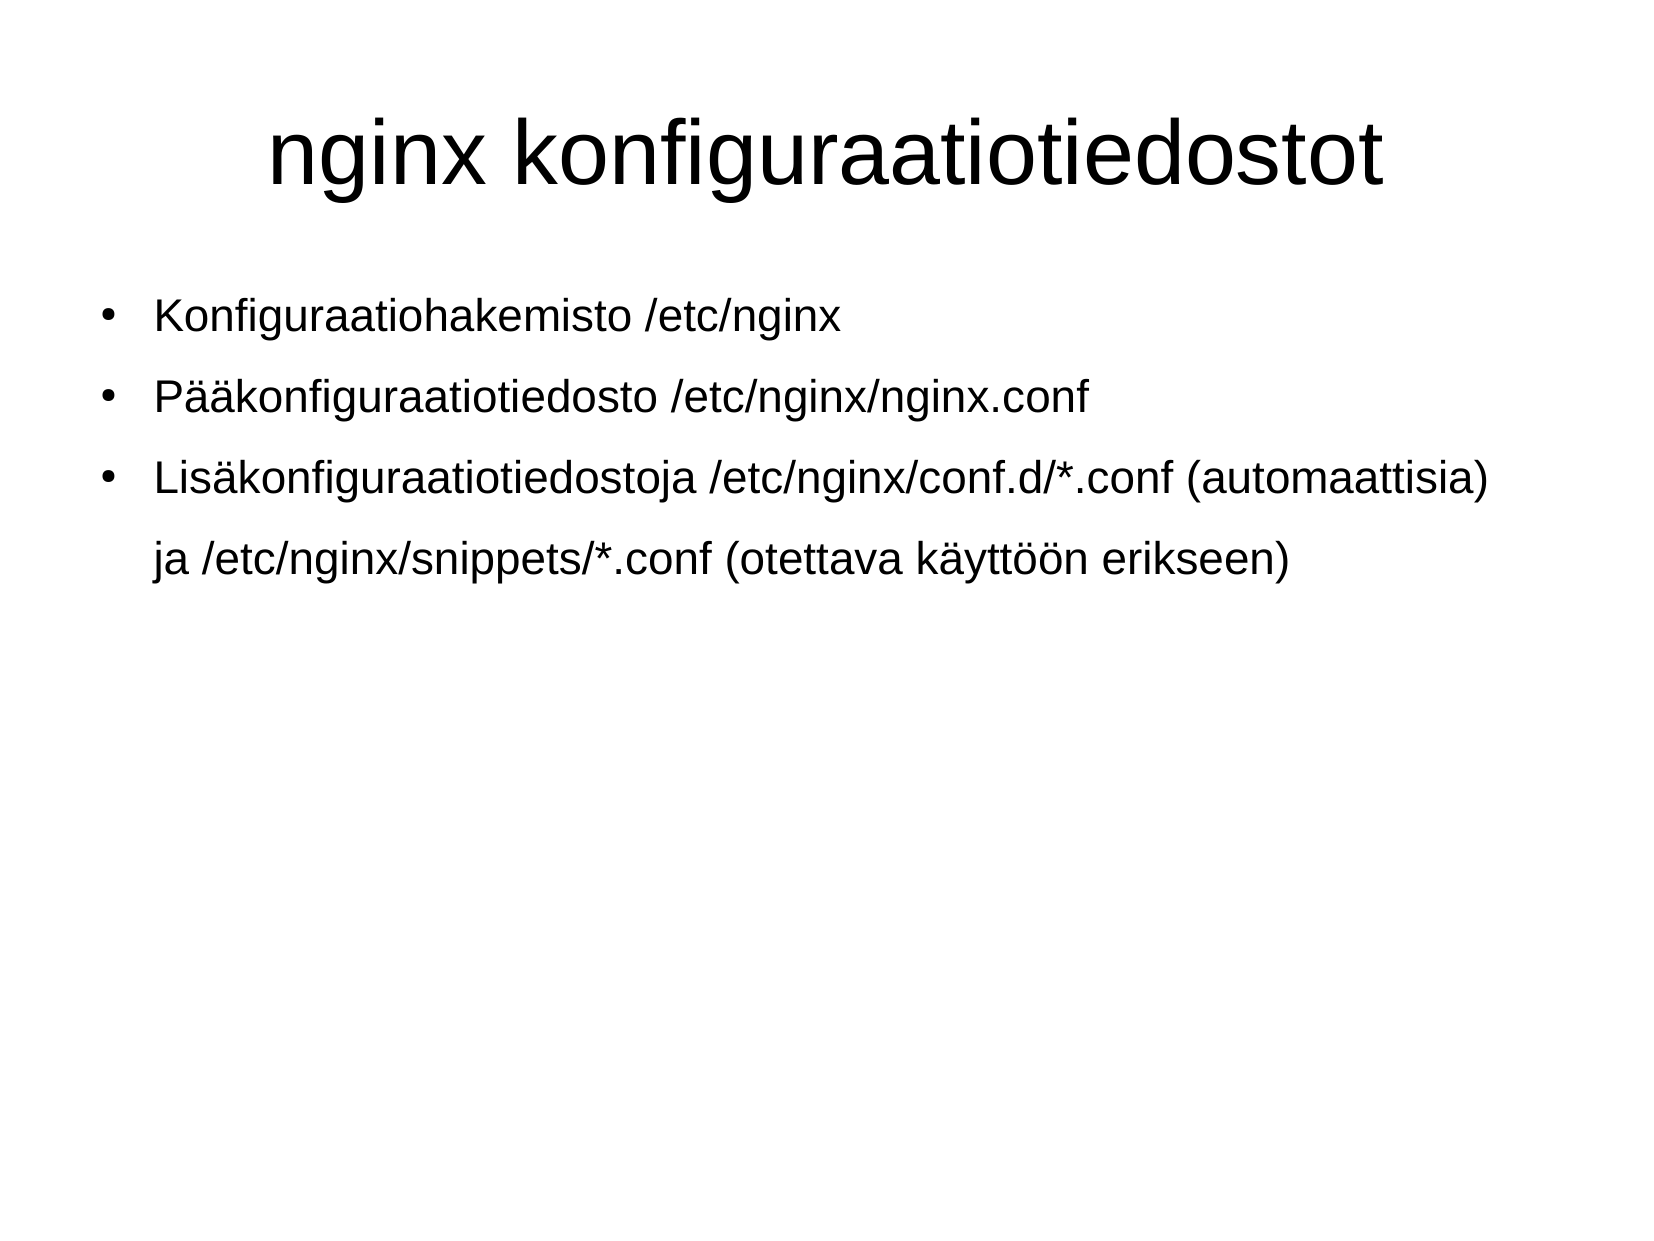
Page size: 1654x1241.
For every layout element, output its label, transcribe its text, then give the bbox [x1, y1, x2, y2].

title nginx konfiguraatiotiedostot [82, 49, 1571, 257]
list Konfiguraatiohakemisto /etc/nginx Pääkonfiguraatiotiedosto /etc/nginx/nginx.conf Lisäkonfiguraatiotiedostoja /etc/nginx/conf.d/*.conf (automaattisia) ja /etc/nginx/snippets/*.conf (otettava käyttöön erikseen) [82, 290, 1571, 1010]
